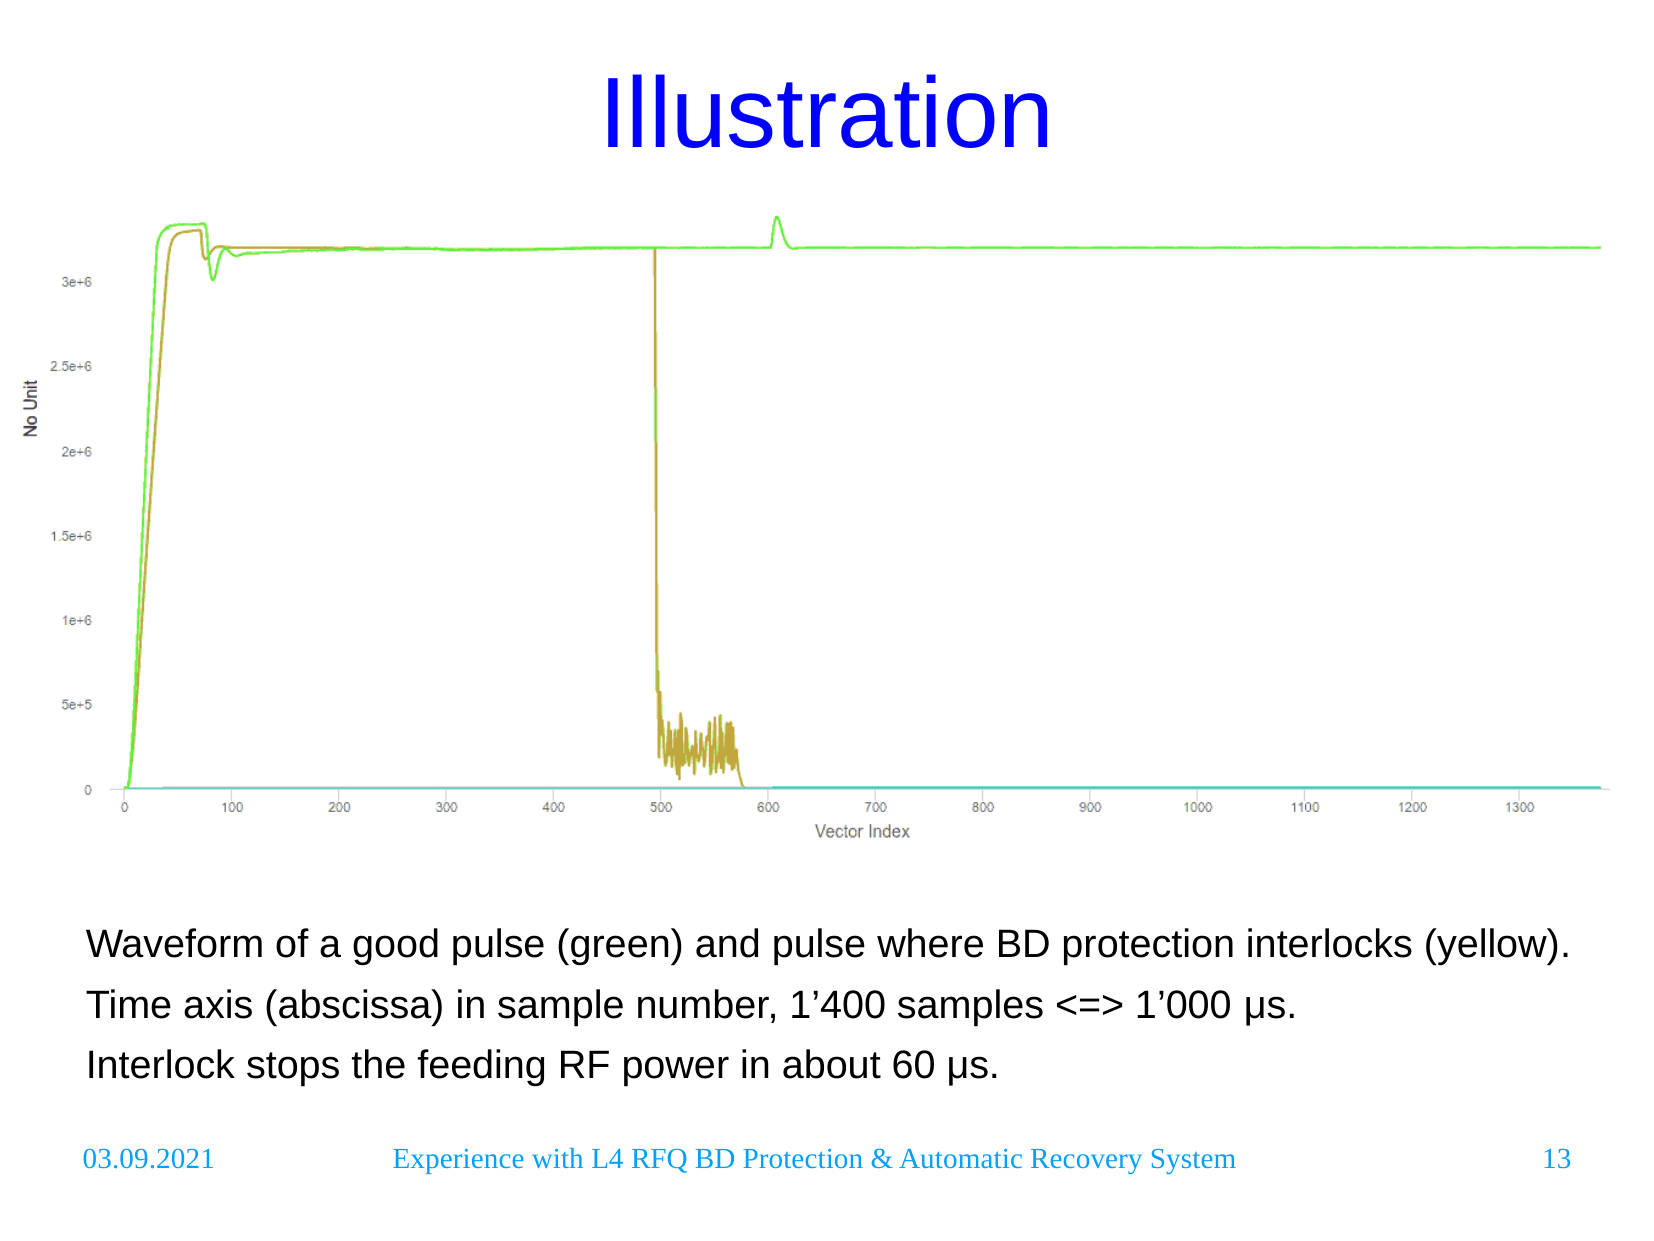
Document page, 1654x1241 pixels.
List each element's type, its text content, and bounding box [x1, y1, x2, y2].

text_box Waveform of a good pulse (green) and pulse where BD protection interlocks (yellow). Time axis (abscissa) in sample number, 1’400 samples <=> 1’000 μs. Interlock stops the feeding RF power in about 60 μs. [70, 903, 1619, 1069]
title Illustration [82, 49, 1571, 178]
picture [15, 205, 1610, 845]
